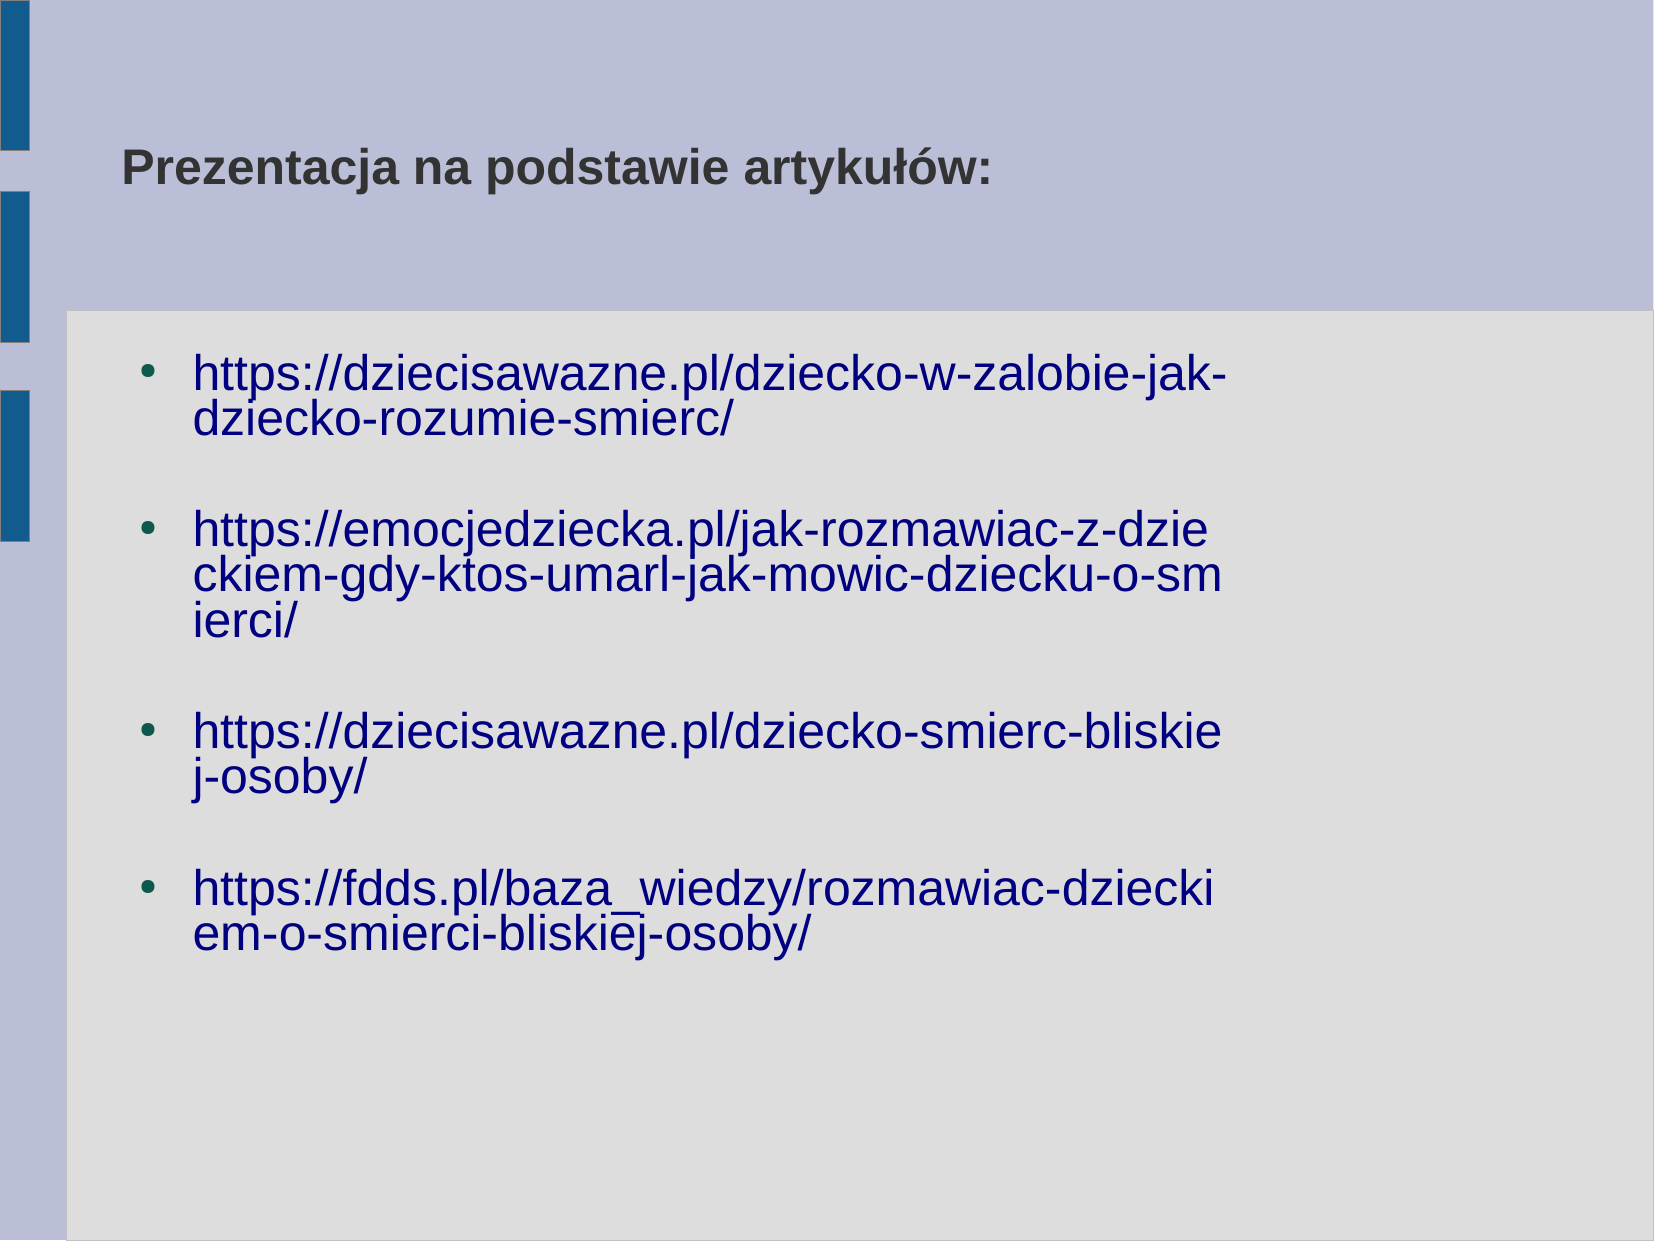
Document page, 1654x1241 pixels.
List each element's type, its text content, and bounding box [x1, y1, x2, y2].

title Prezentacja na podstawie artykułów: [121, 91, 1534, 299]
list https://dziecisawazne.pl/dziecko-w-zalobie-jak-dziecko-rozumie-smierc/ https://emocjedziecka.pl/jak-rozmawiac-z-dzieckiem-gdy-ktos-umarl-jak-mowic-dziecku-o-smierci/ https://dziecisawazne.pl/dziecko-smierc-bliskiej-osoby/ https://fdds.pl/baza_wiedzy/rozmawiac-dzieckiem-o-smierci-bliskiej-osoby/ [121, 344, 1229, 1004]
